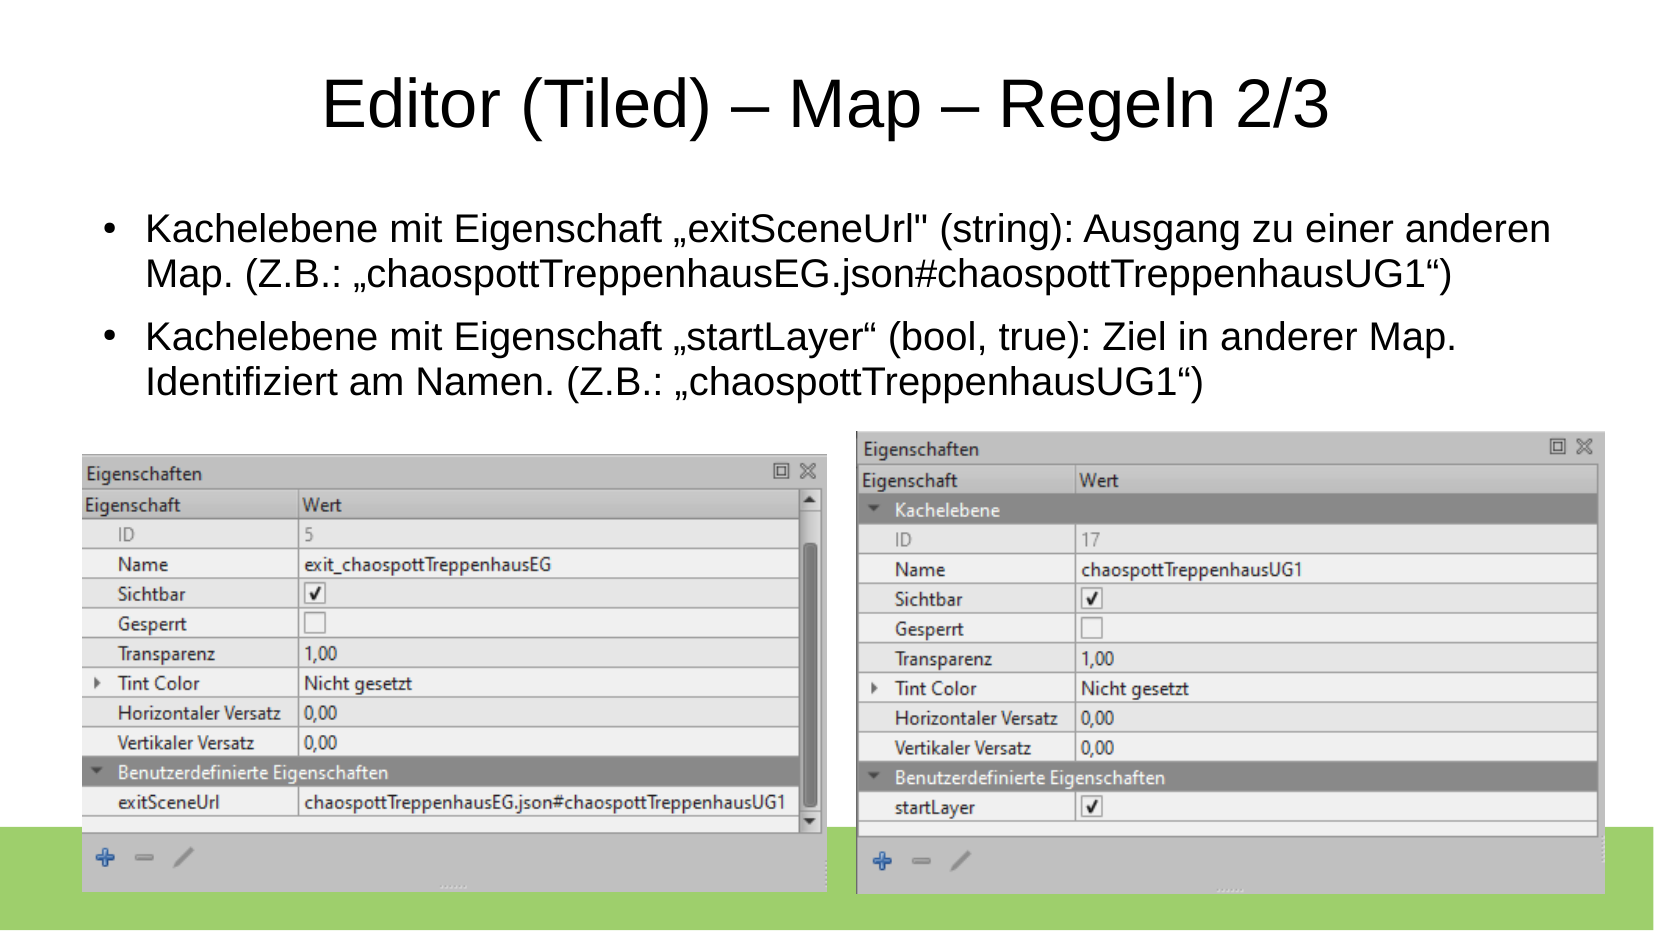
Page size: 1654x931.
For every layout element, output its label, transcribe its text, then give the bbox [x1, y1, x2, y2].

picture [856, 431, 1605, 894]
list Kachelebene mit Eigenschaft „exitSceneUrl" (string): Ausgang zu einer anderen Map. (Z.B.: „chaospottTreppenhausEG.json#chaospottTreppenhausUG1“) Kachelebene mit Eigenschaft „startLayer“ (bool, true): Ziel in anderer Map. Identifiziert am Namen. (Z.B.: „chaospottTreppenhausUG1“) [88, 206, 1565, 443]
title Editor (Tiled) – Map – Regeln 2/3 [88, 29, 1565, 178]
picture [82, 454, 827, 892]
